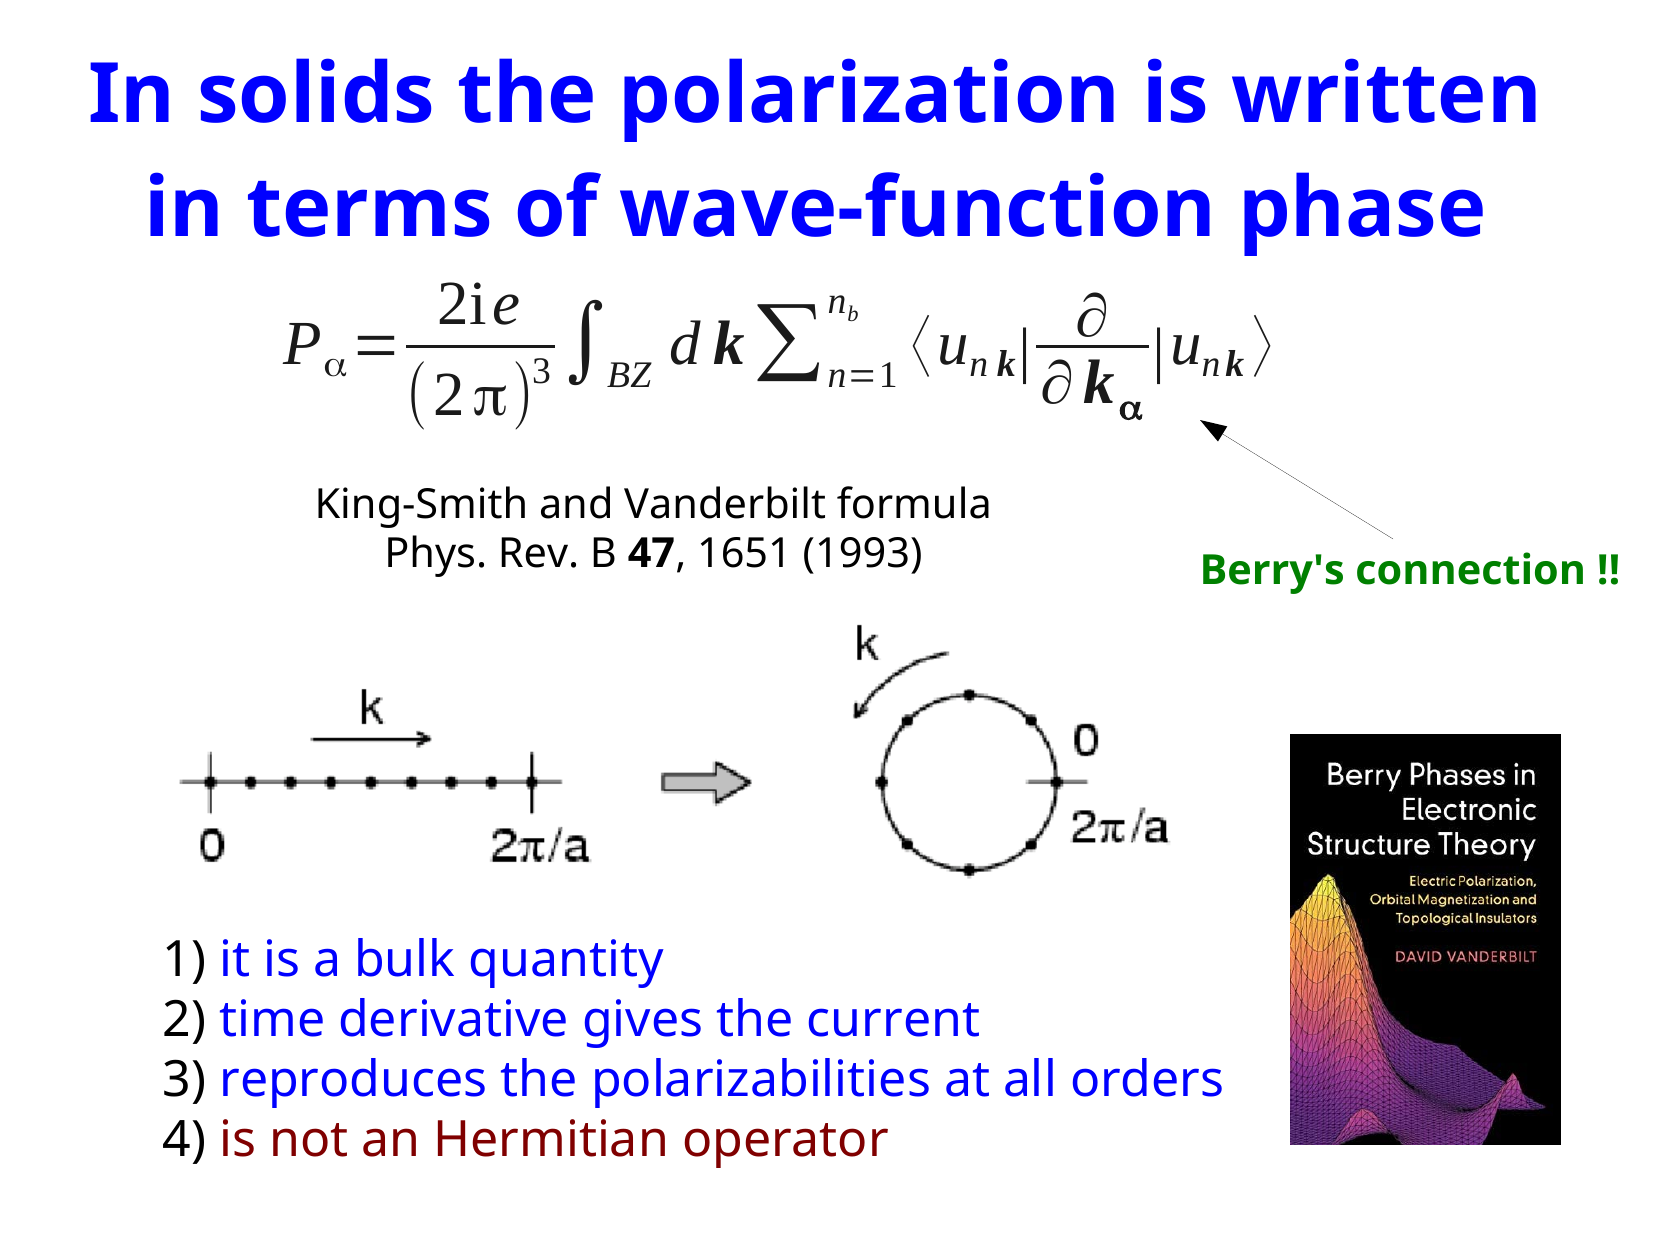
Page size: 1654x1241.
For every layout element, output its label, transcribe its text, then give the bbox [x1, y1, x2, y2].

picture [1290, 734, 1561, 1145]
text_box Berry's connection !! [1184, 535, 1654, 602]
chart [264, 270, 1291, 432]
text_box King-Smith and Vanderbilt formula Phys. Rev. B 47, 1651 (1993) [299, 469, 931, 586]
title In solids the polarization is written in terms of wave-function phase [71, 24, 1561, 271]
picture [88, 596, 1261, 916]
text_box it is a bulk quantity time derivative gives the current reproduces the polarizabilities at all orders is not an Hermitian operator [148, 919, 1186, 1201]
